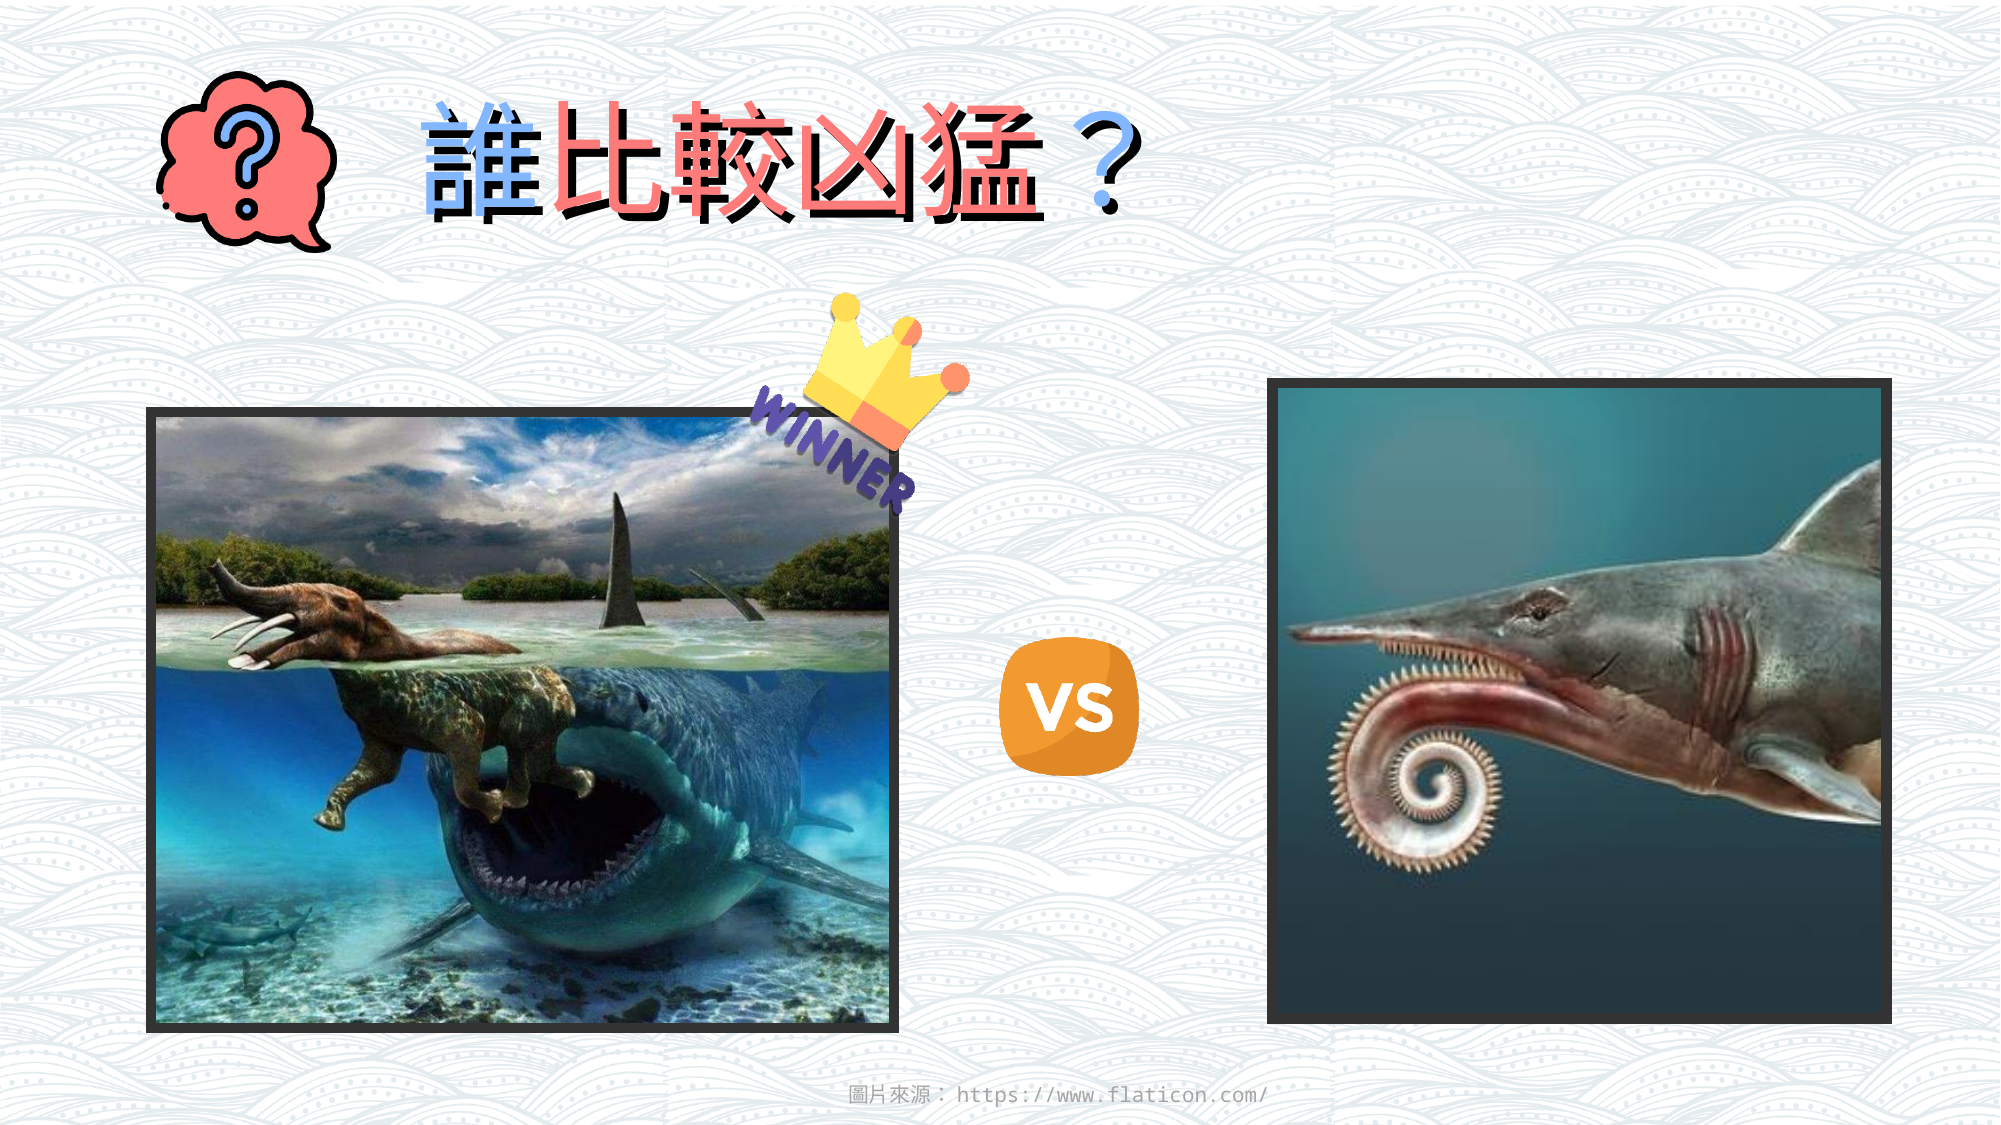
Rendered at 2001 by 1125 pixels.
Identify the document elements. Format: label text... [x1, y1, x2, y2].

picture [1277, 388, 1882, 1014]
picture [999, 637, 1139, 776]
text_box 圖片來源：https://www.flaticon.com/ [833, 1073, 1968, 1115]
picture [156, 71, 337, 253]
picture [156, 264, 996, 1023]
text_box 誰比較凶猛？ [401, 91, 1263, 241]
